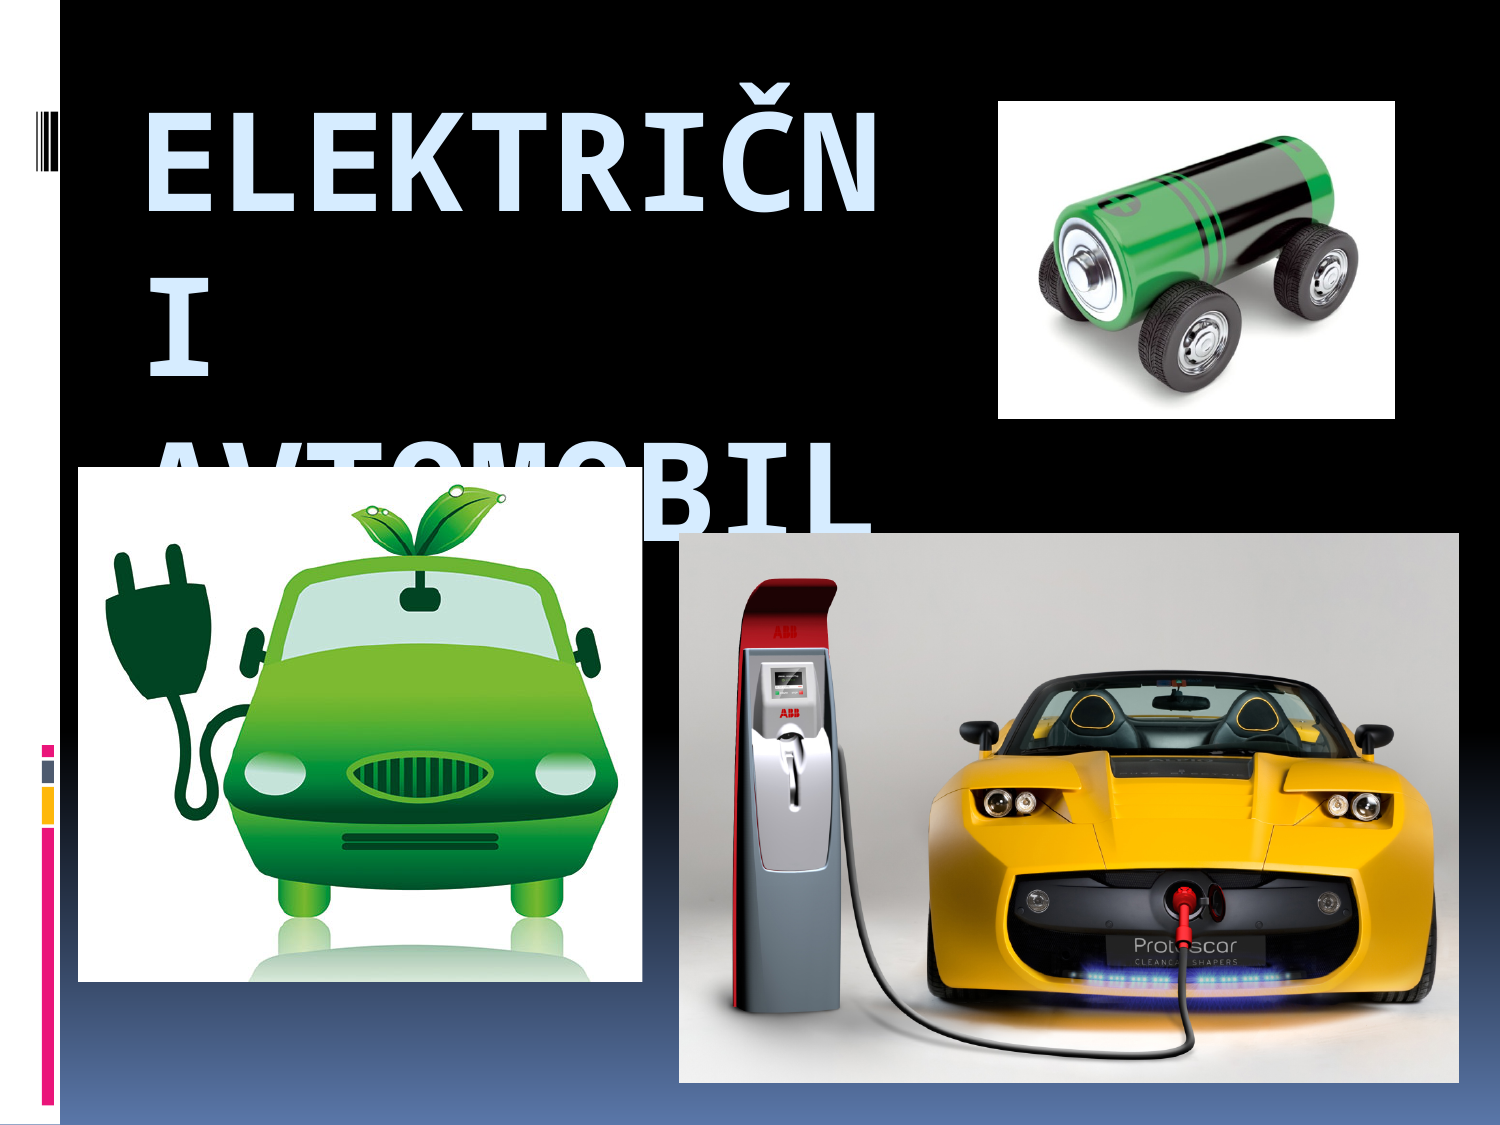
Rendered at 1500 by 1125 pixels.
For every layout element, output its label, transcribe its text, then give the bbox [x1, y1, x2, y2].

picture [998, 101, 1395, 419]
title ELEKTRIČNI AVTOMOBILI [123, 66, 951, 256]
picture [76, 467, 643, 982]
picture [679, 533, 1459, 1083]
